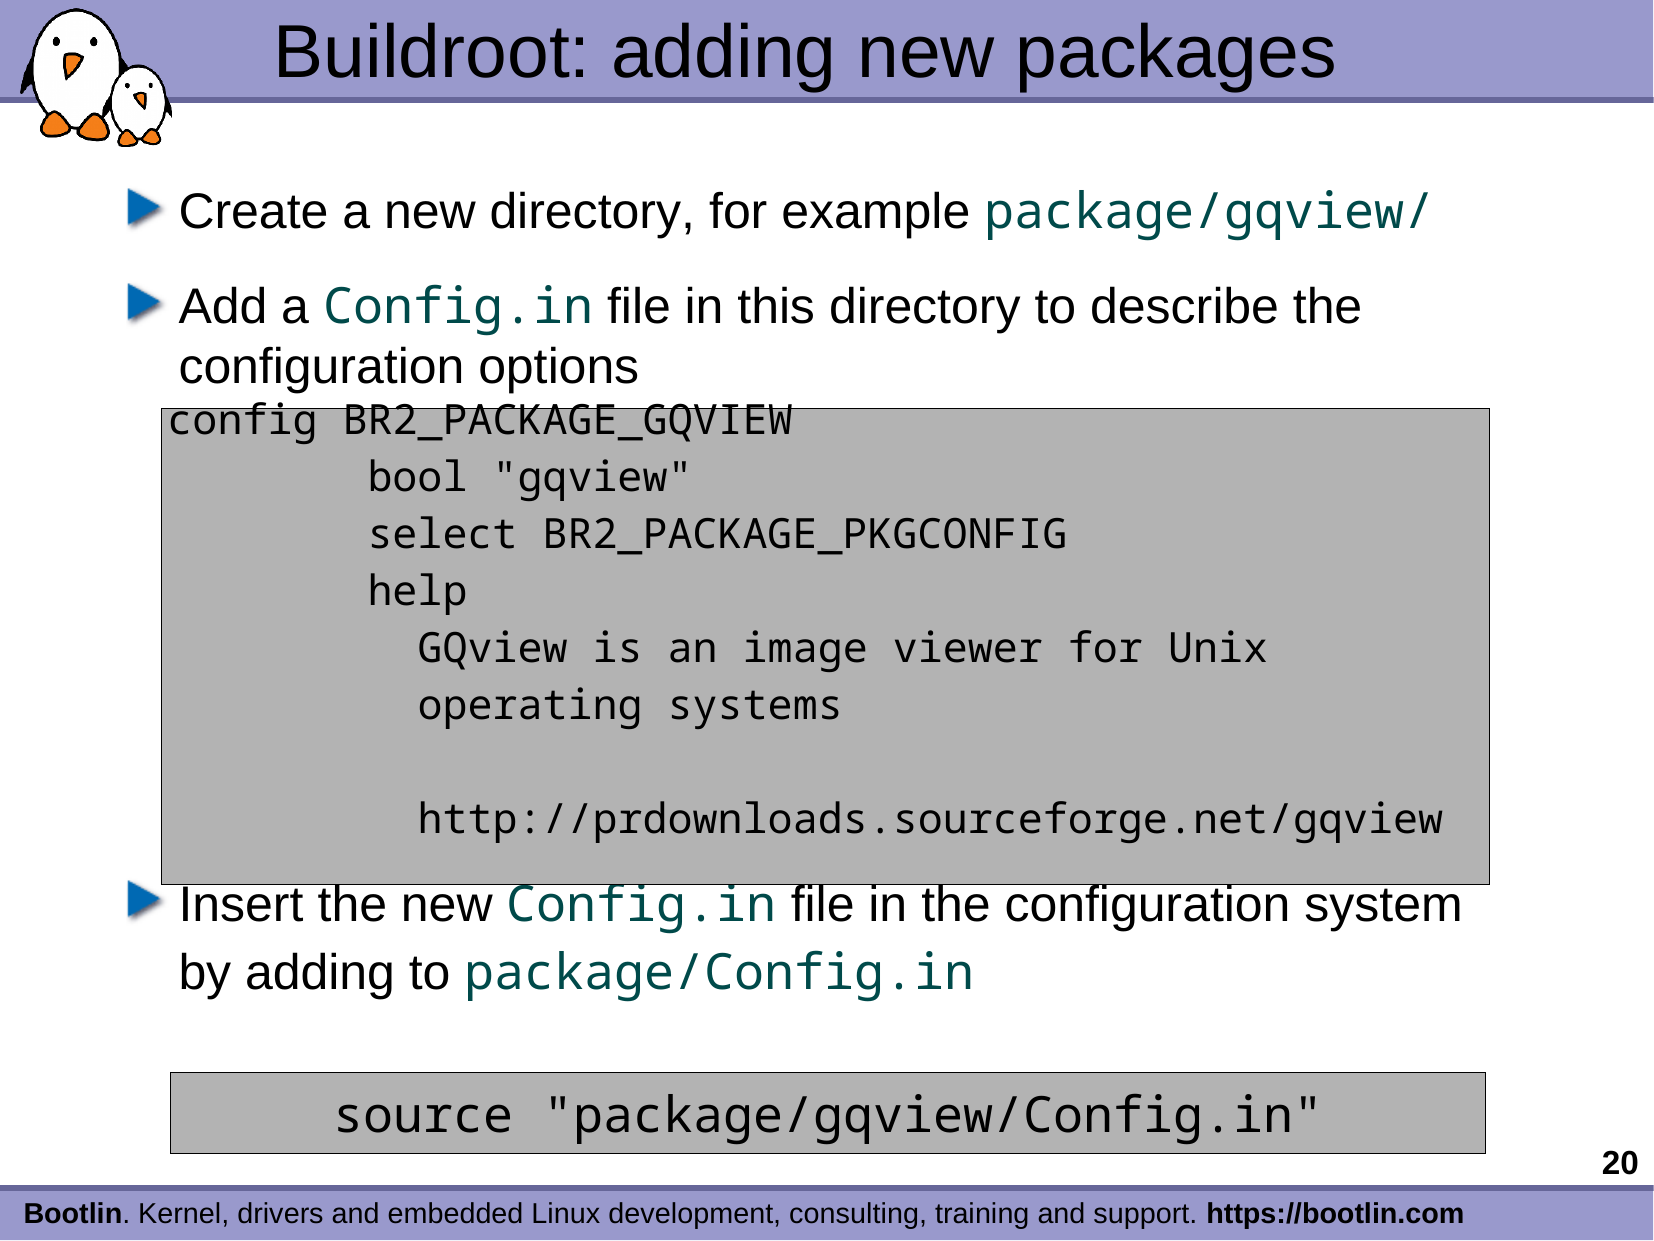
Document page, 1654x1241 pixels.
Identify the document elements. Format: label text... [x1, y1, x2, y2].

title Buildroot: adding new packages [60, 0, 1551, 103]
picture [20, 8, 172, 147]
list Create a new directory, for example package/gqview/ Add a Config.in file in this directory to describe the configuration options Insert the new Config.in file in the configuration system by adding to package/Config.in [107, 175, 1520, 1039]
text_box source "package/gqview/Config.in" [170, 1072, 1486, 1144]
text_box config BR2_PACKAGE_GQVIEW bool "gqview" select BR2_PACKAGE_PKGCONFIG help GQview is an image viewer for Unix operating systems http://prdownloads.sourceforge.net/gqview [161, 408, 1490, 885]
